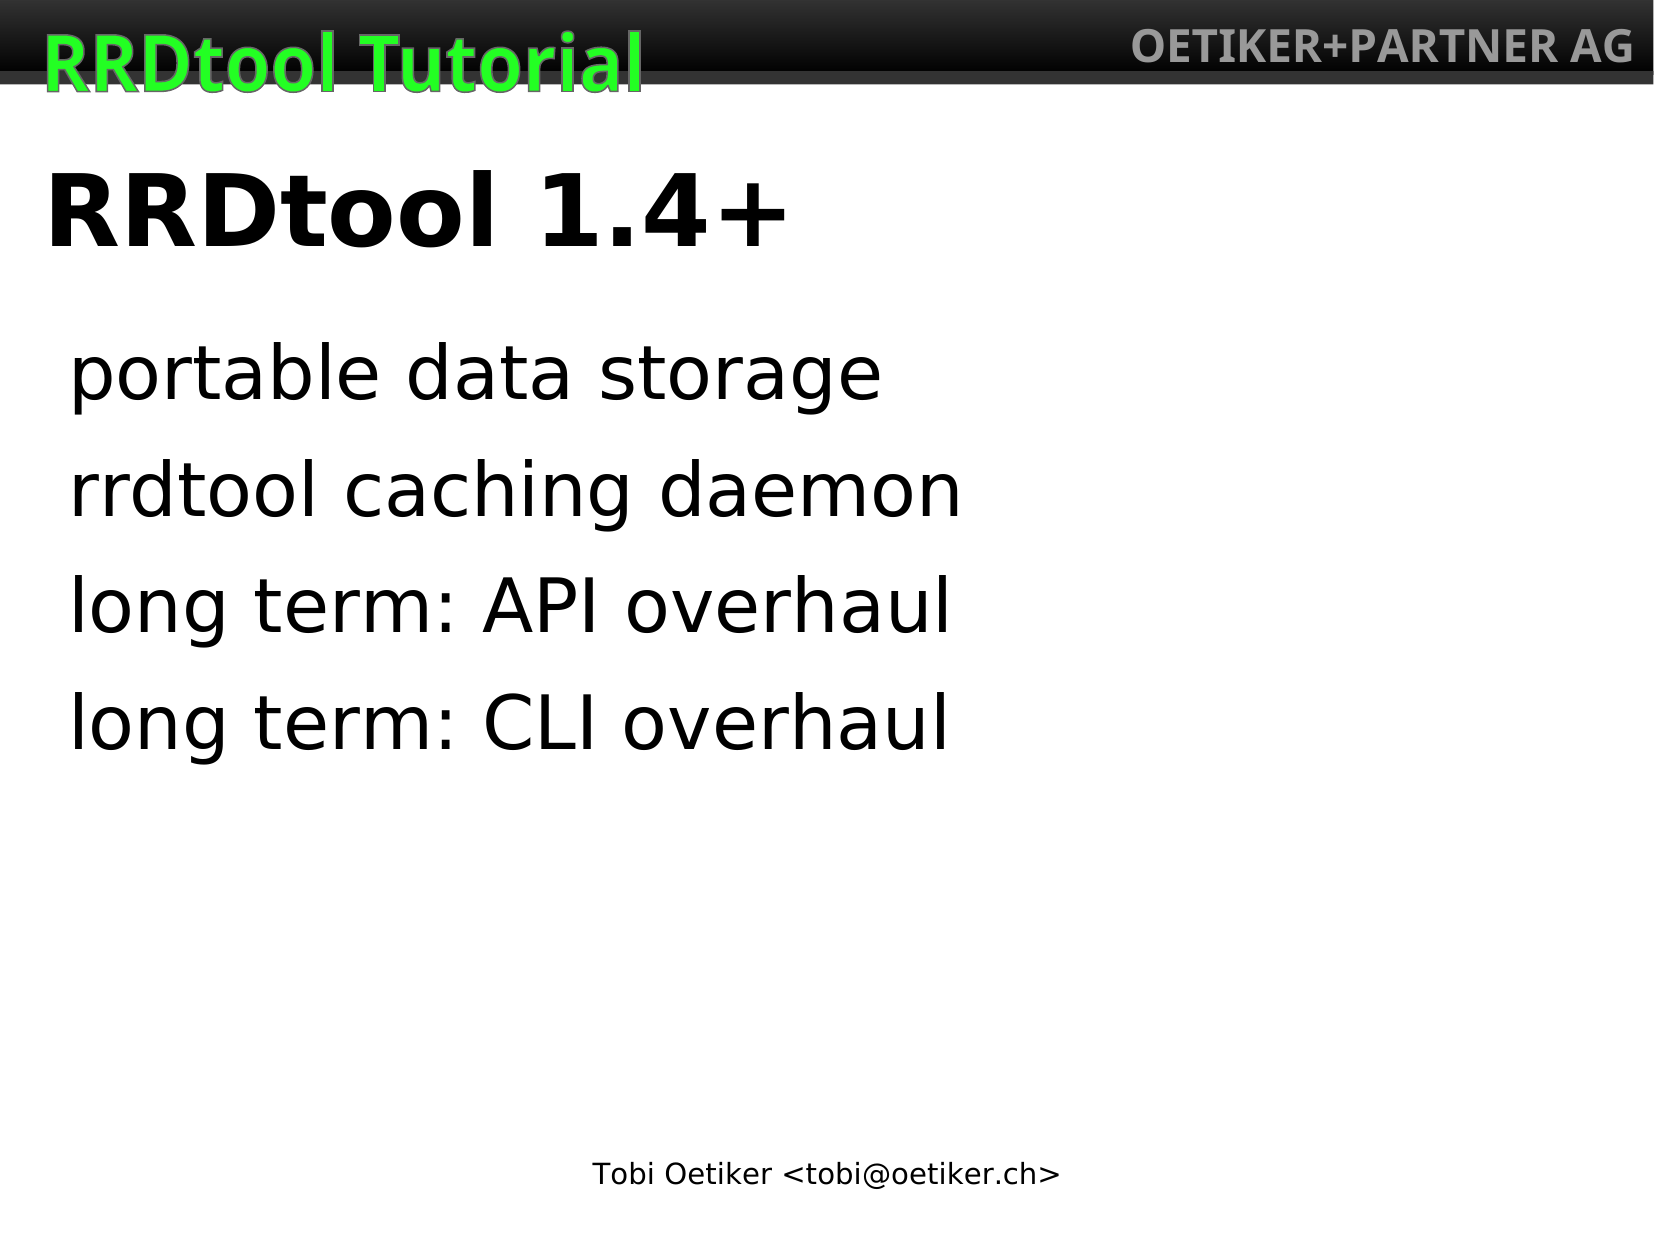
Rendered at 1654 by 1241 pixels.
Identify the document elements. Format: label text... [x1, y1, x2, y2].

list portable data storage rrdtool caching daemon long term: API overhaul long term: CLI overhaul [50, 329, 1571, 1084]
title RRDtool 1.4+ [43, 144, 1582, 280]
